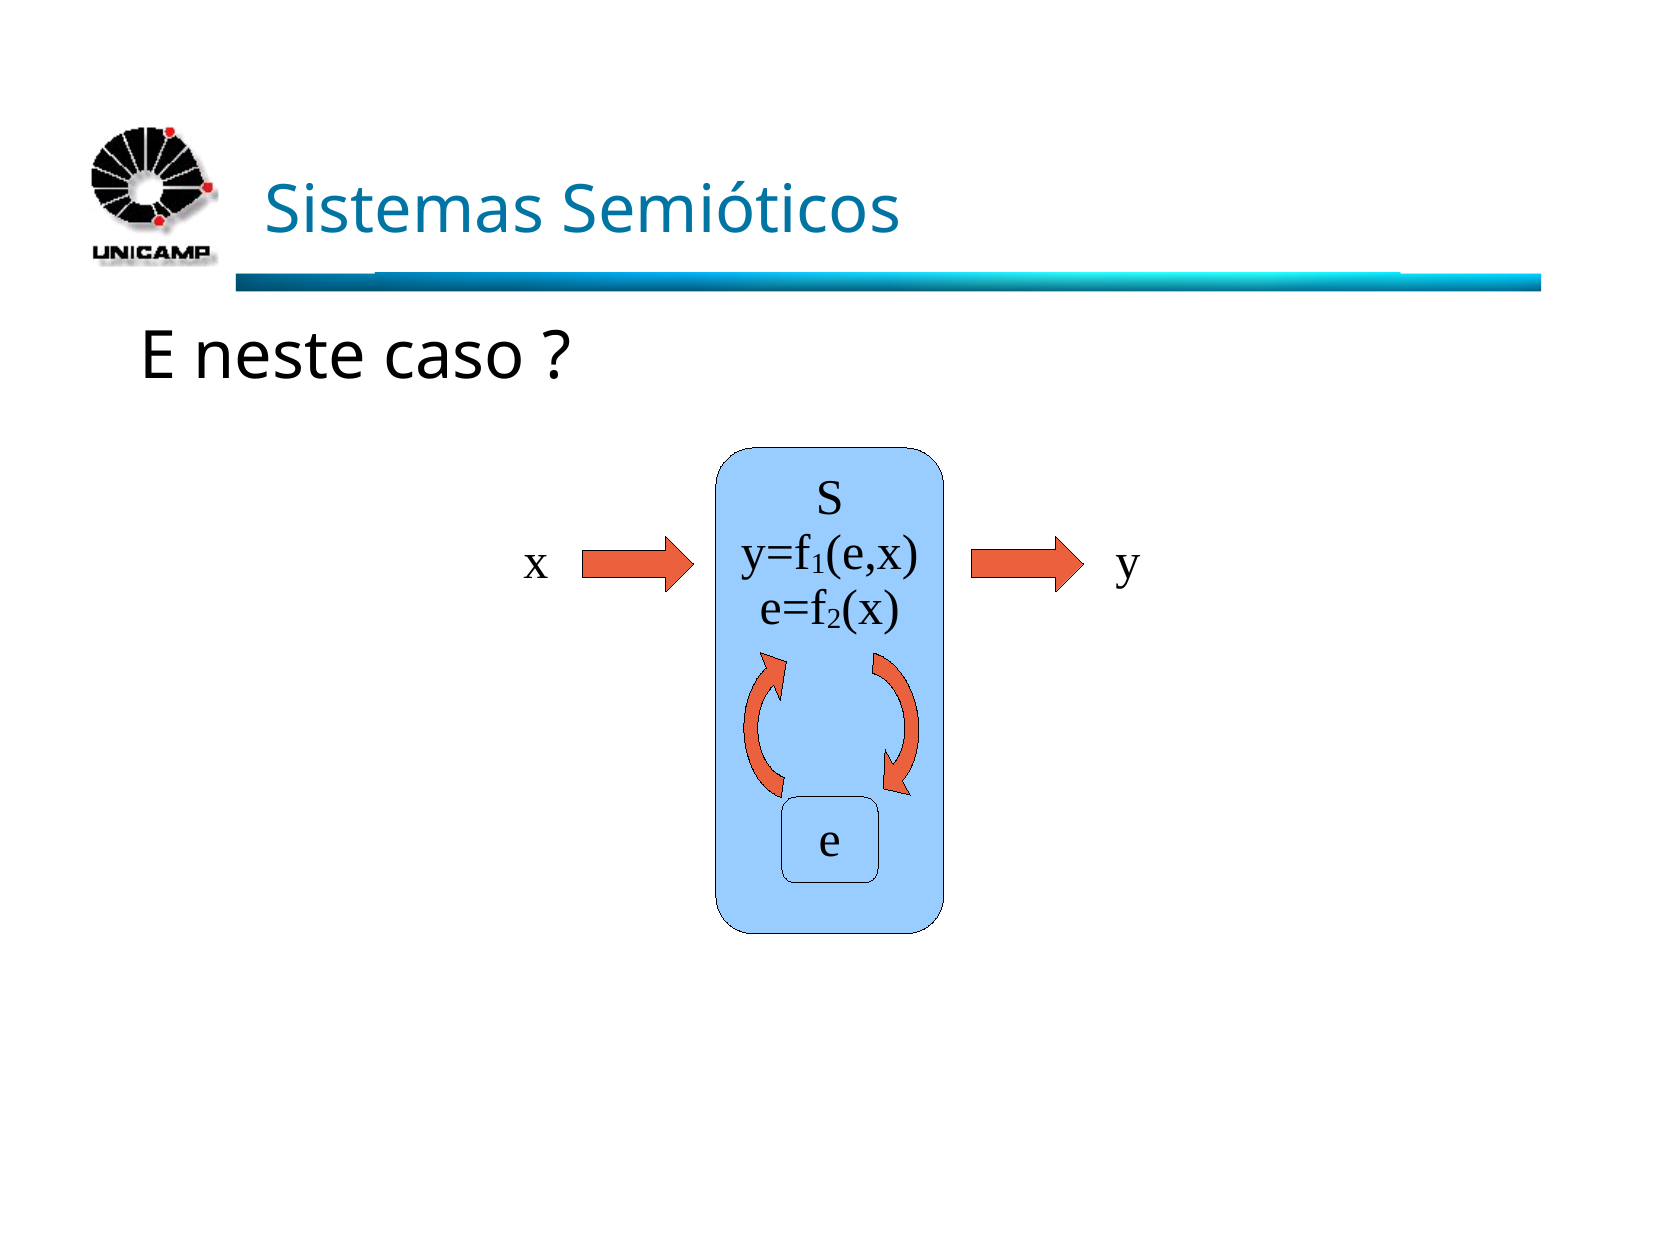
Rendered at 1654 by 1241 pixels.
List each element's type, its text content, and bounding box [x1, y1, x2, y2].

title Sistemas Semióticos [264, 42, 1534, 250]
list E neste caso ? [121, 309, 1534, 1182]
picture [125, 272, 1654, 295]
